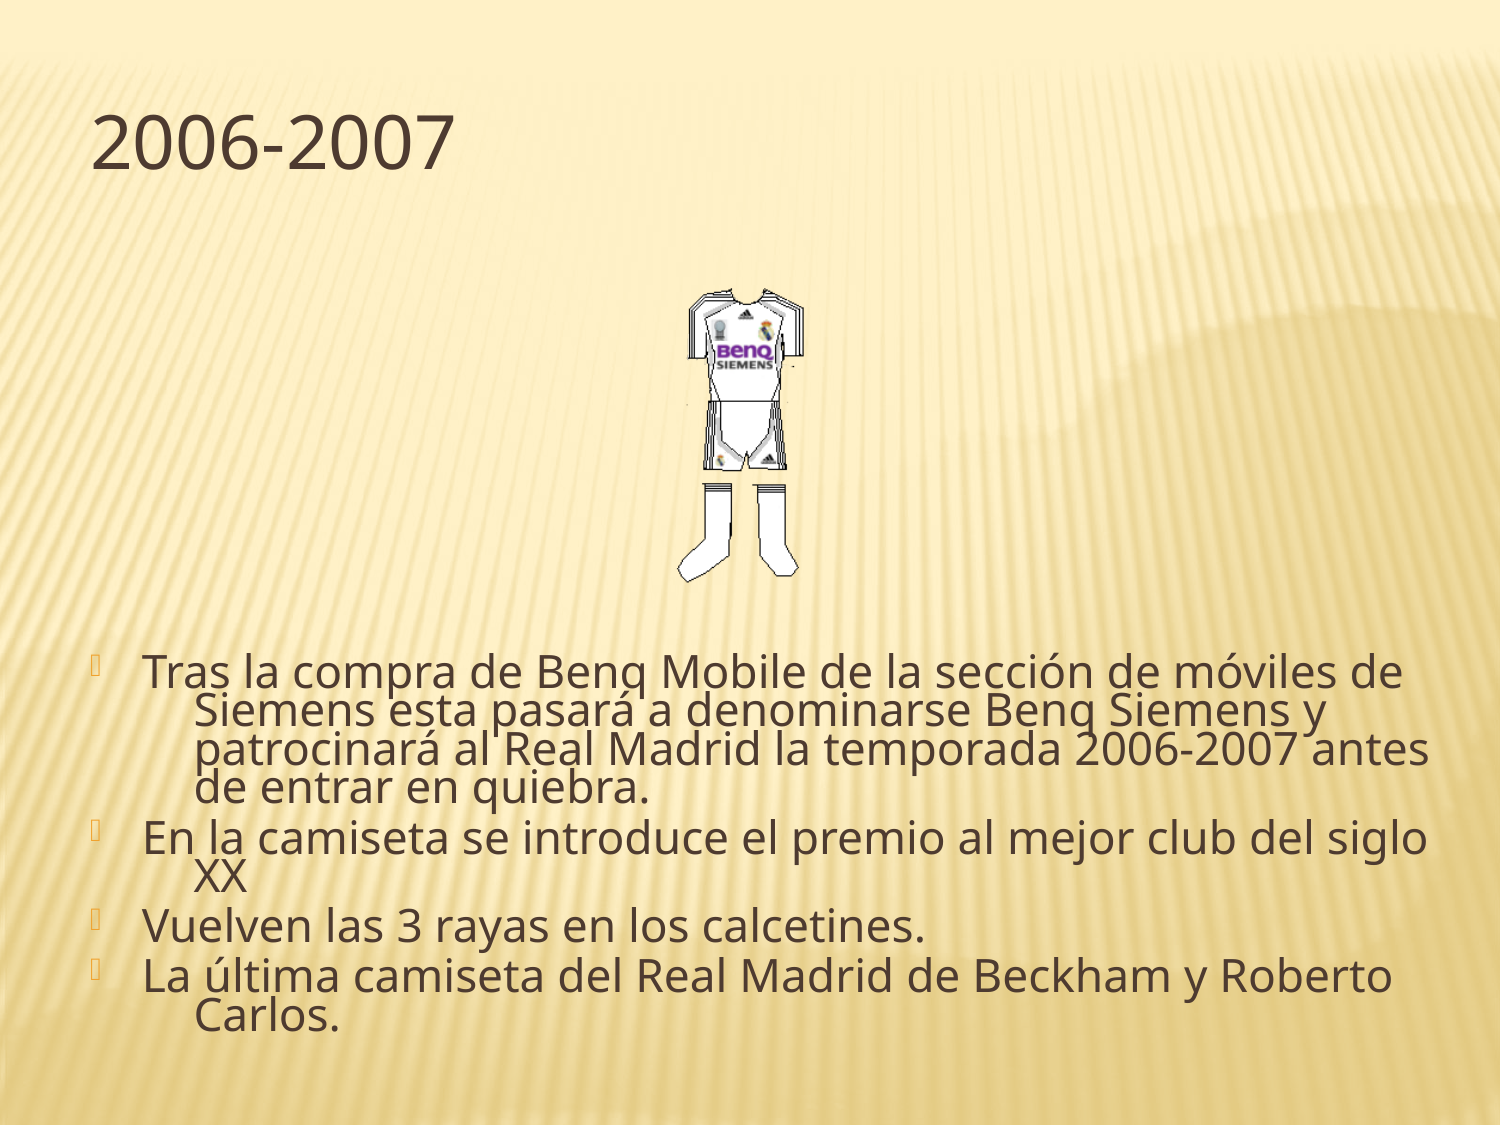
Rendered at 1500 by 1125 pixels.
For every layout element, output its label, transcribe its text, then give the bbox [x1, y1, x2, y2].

list Tras la compra de Benq Mobile de la sección de móviles de Siemens esta pasará a denominarse Benq Siemens y patrocinará al Real Madrid la temporada 2006-2007 antes de entrar en quiebra. En la camiseta se introduce el premio al mejor club del siglo XX Vuelven las 3 rayas en los calcetines. La última camiseta del Real Madrid de Beckham y Roberto Carlos. [75, 650, 1500, 1051]
picture [652, 262, 848, 622]
title 2006-2007 [75, 45, 1426, 234]
